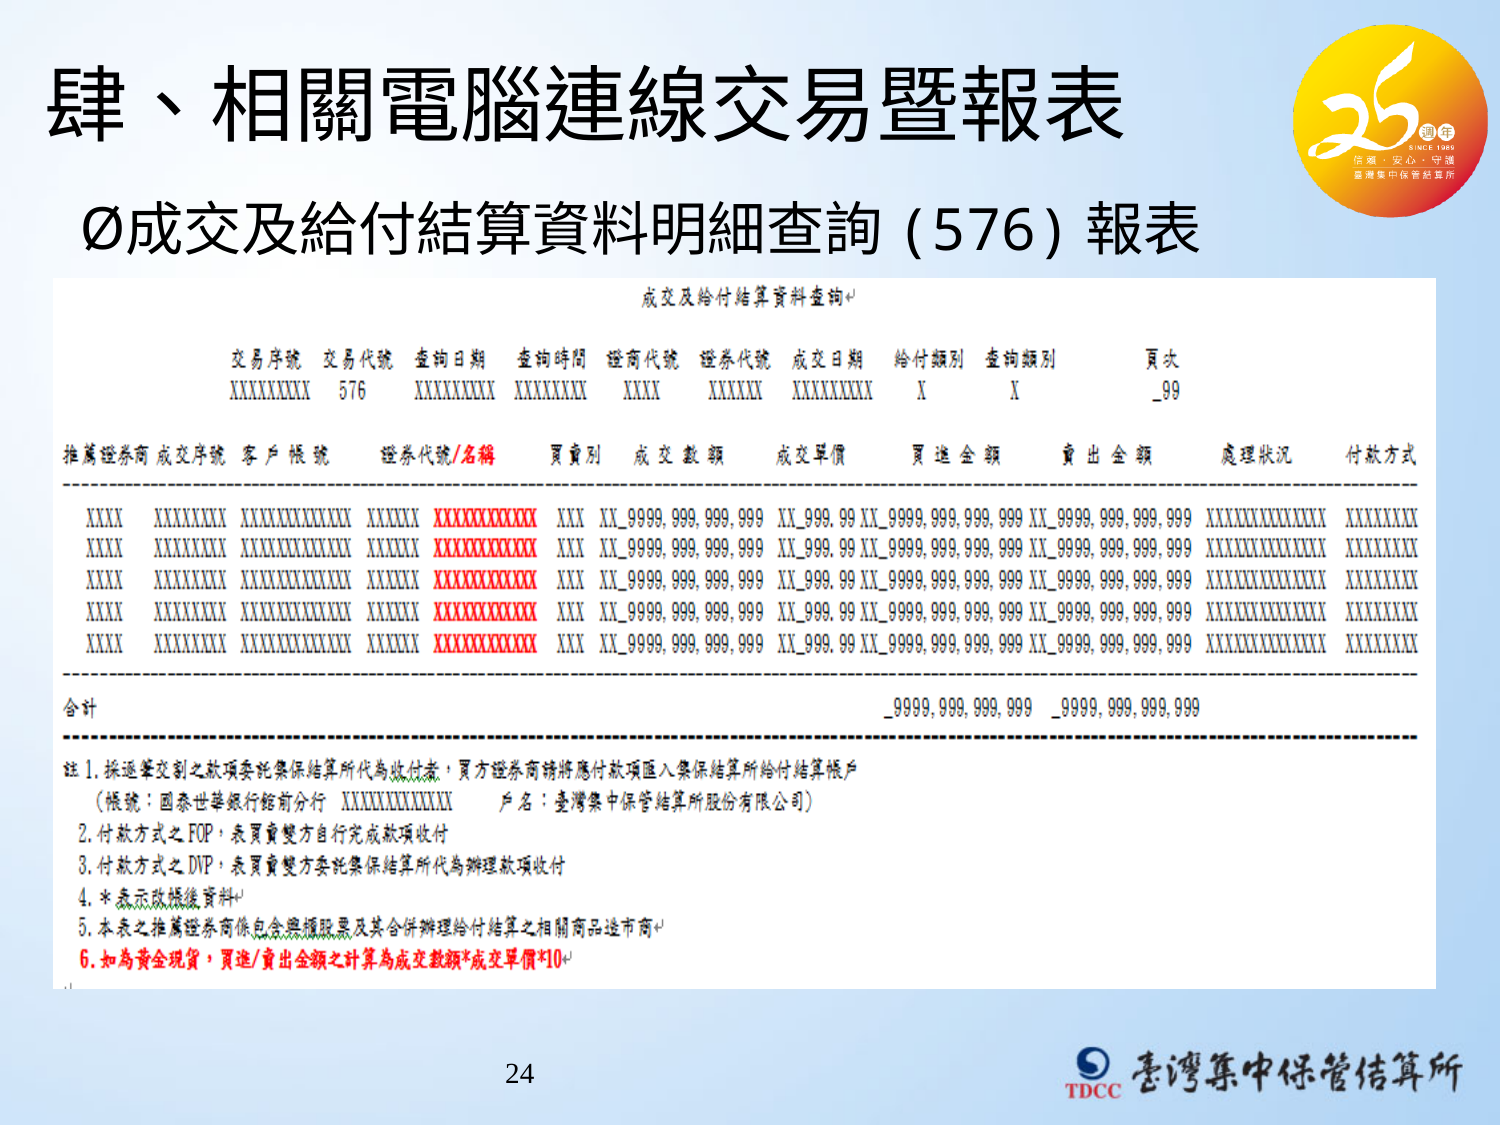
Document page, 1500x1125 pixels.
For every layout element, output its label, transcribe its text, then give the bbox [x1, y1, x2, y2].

title 肆、相關電腦連線交易暨報表 [29, 45, 1426, 173]
text_box 成交及給付結算資料明細查詢(576)報表 [64, 184, 1223, 270]
picture [53, 278, 1436, 989]
text_box [490, 1046, 841, 1125]
